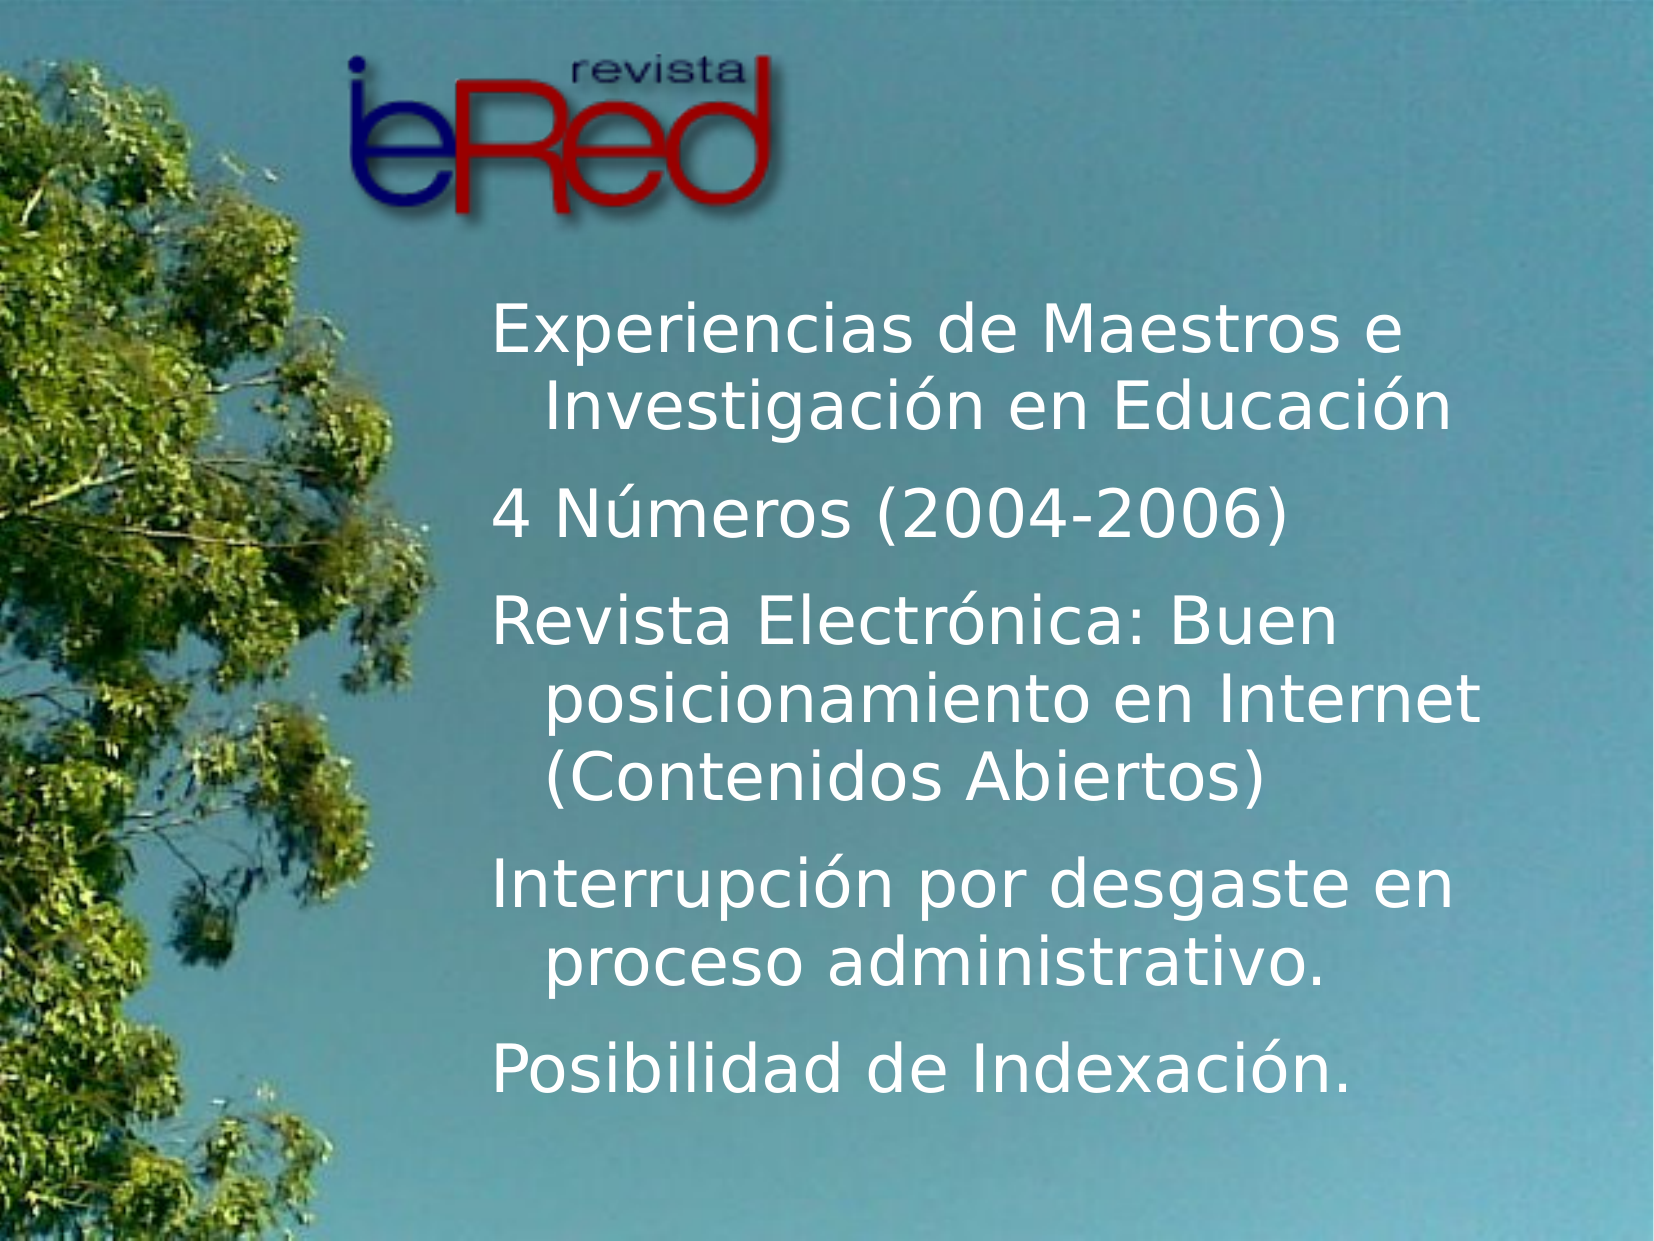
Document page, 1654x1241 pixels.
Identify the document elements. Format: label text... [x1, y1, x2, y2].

picture [0, 0, 1654, 1241]
list Experiencias de Maestros e Investigación en Educación 4 Números (2004-2006) Revista Electrónica: Buen posicionamiento en Internet (Contenidos Abiertos) Interrupción por desgaste en proceso administrativo. Posibilidad de Indexación. [472, 290, 1571, 1109]
